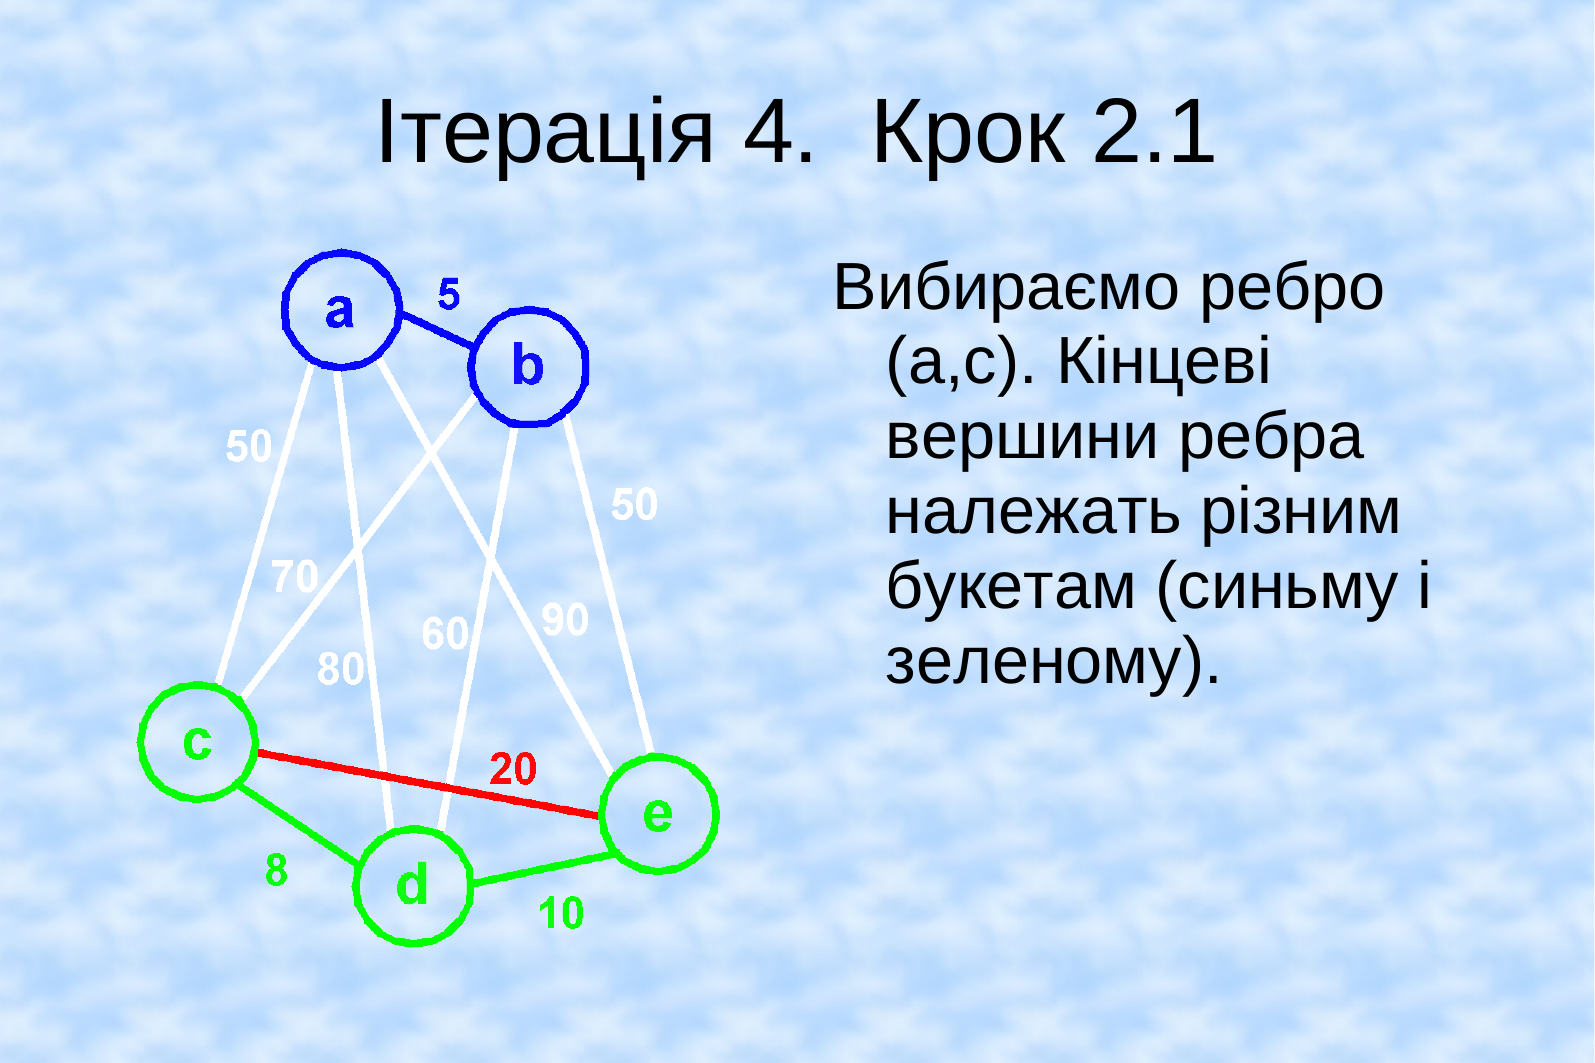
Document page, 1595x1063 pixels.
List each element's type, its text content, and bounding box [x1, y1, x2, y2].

list Вибираємо ребро (а,с). Кінцеві вершини ребра належать різним букетам (синьму і зеленому). [814, 248, 1516, 951]
title Ітерація 4. Крок 2.1 [79, 42, 1515, 220]
picture [0, 0, 1595, 1063]
